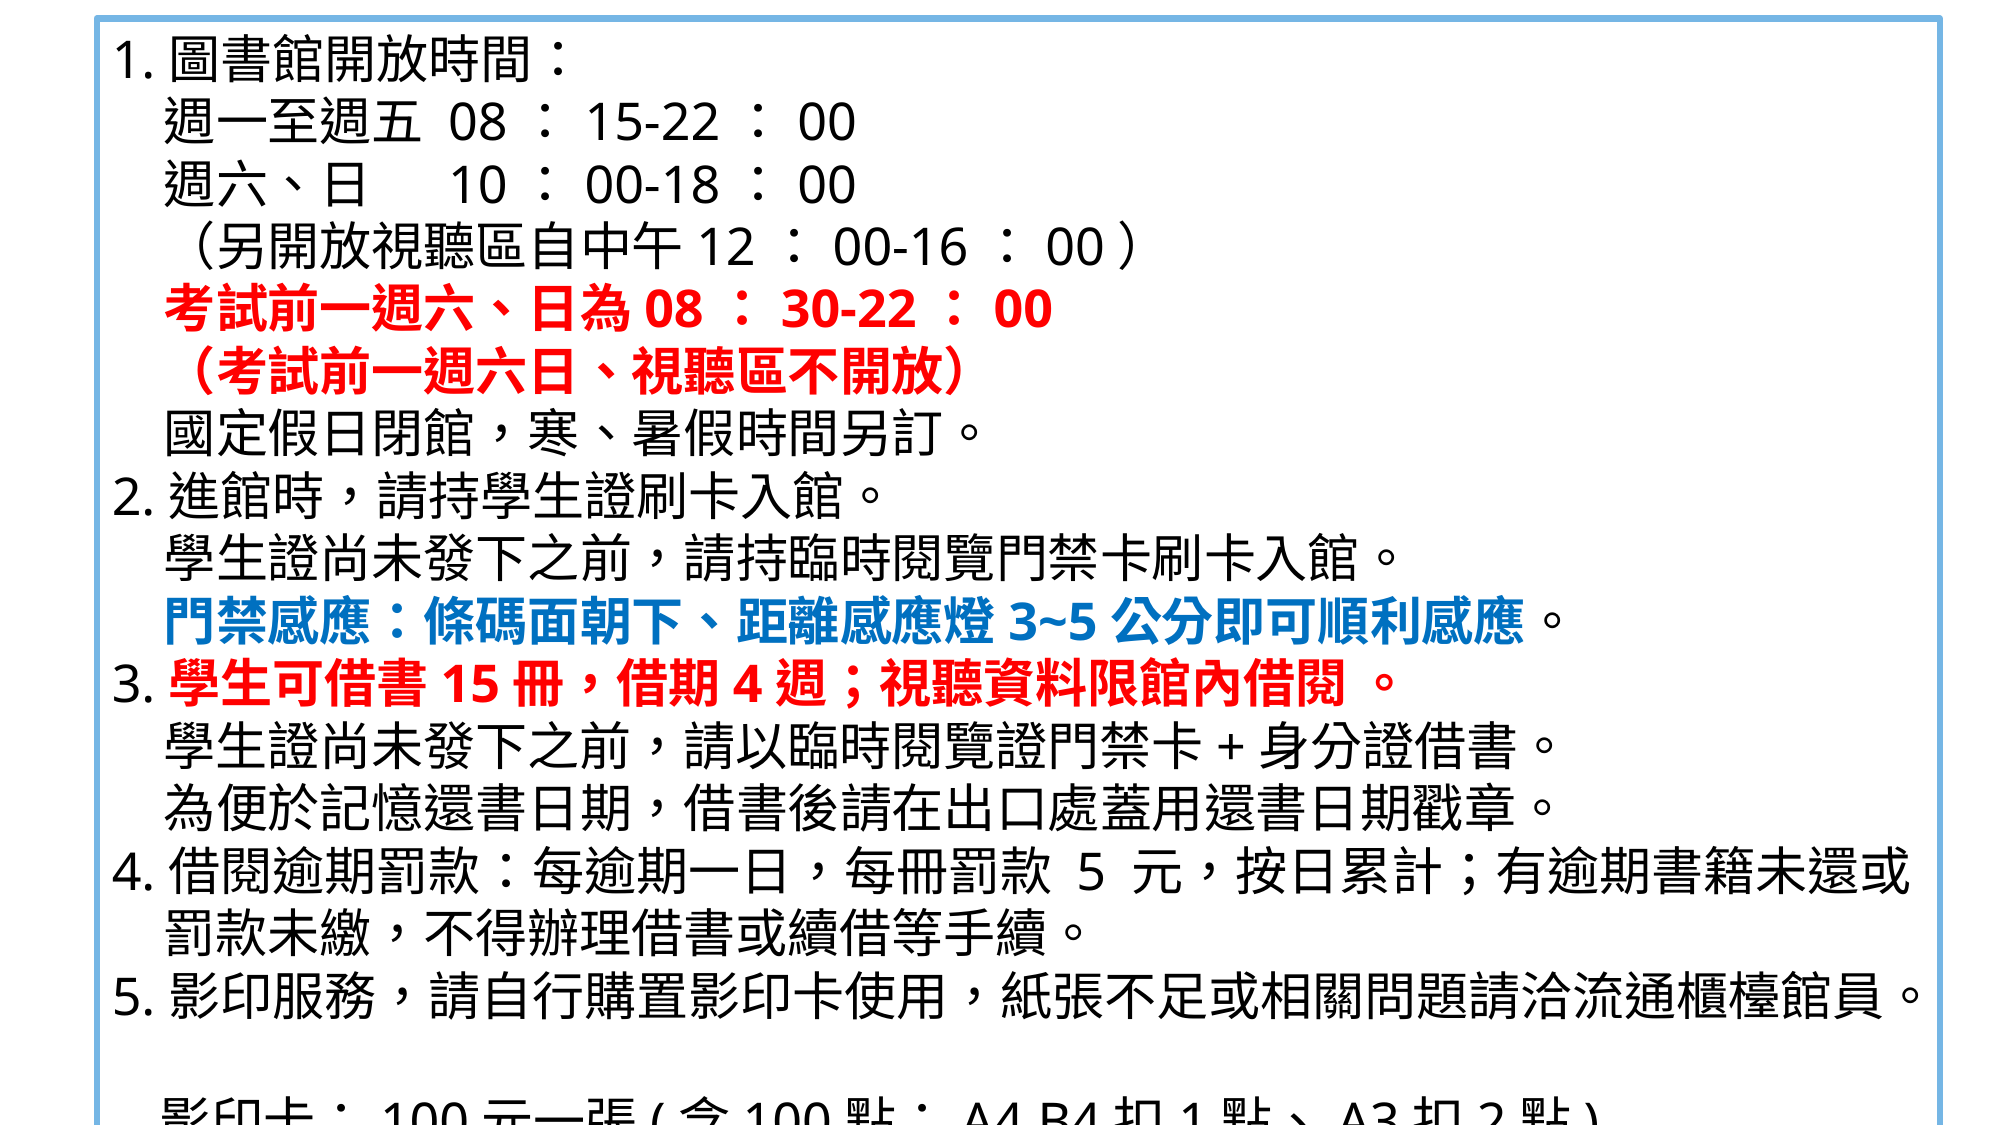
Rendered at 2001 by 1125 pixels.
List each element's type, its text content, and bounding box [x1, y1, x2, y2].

text_box 1.圖書館開放時間： 週一至週五 08：15-22：00 週六、日 10：00-18：00 （另開放視聽區自中午12：00-16：00） 考試前一週六、日為08：30-22：00 （考試前一週六日、視聽區不開放） 國定假日閉館，寒、暑假時間另訂。 2.進館時，請持學生證刷卡入館。 學生證尚未發下之前，請持臨時閱覽門禁卡刷卡入館。 門禁感應：條碼面朝下、距離感應燈3~5公分即可順利感應。 3.學生可借書15冊，借期4週；視聽資料限館內借閱 。 學生證尚未發下之前，請以臨時閱覽證門禁卡+身分證借書。 為便於記憶還書日期，借書後請在出口處蓋用還書日期戳章。 4.借閱逾期罰款：每逾期一日，每冊罰款 5 元，按日累計；有逾期書籍未還或 罰款未繳，不得辦理借書或續借等手續。 5.影印服務，請自行購置影印卡使用，紙張不足或相關問題請洽流通櫃檯館員。 影印卡：100元一張(含100點：A4.B4扣1點、A3扣2點) [96, 18, 1940, 1107]
